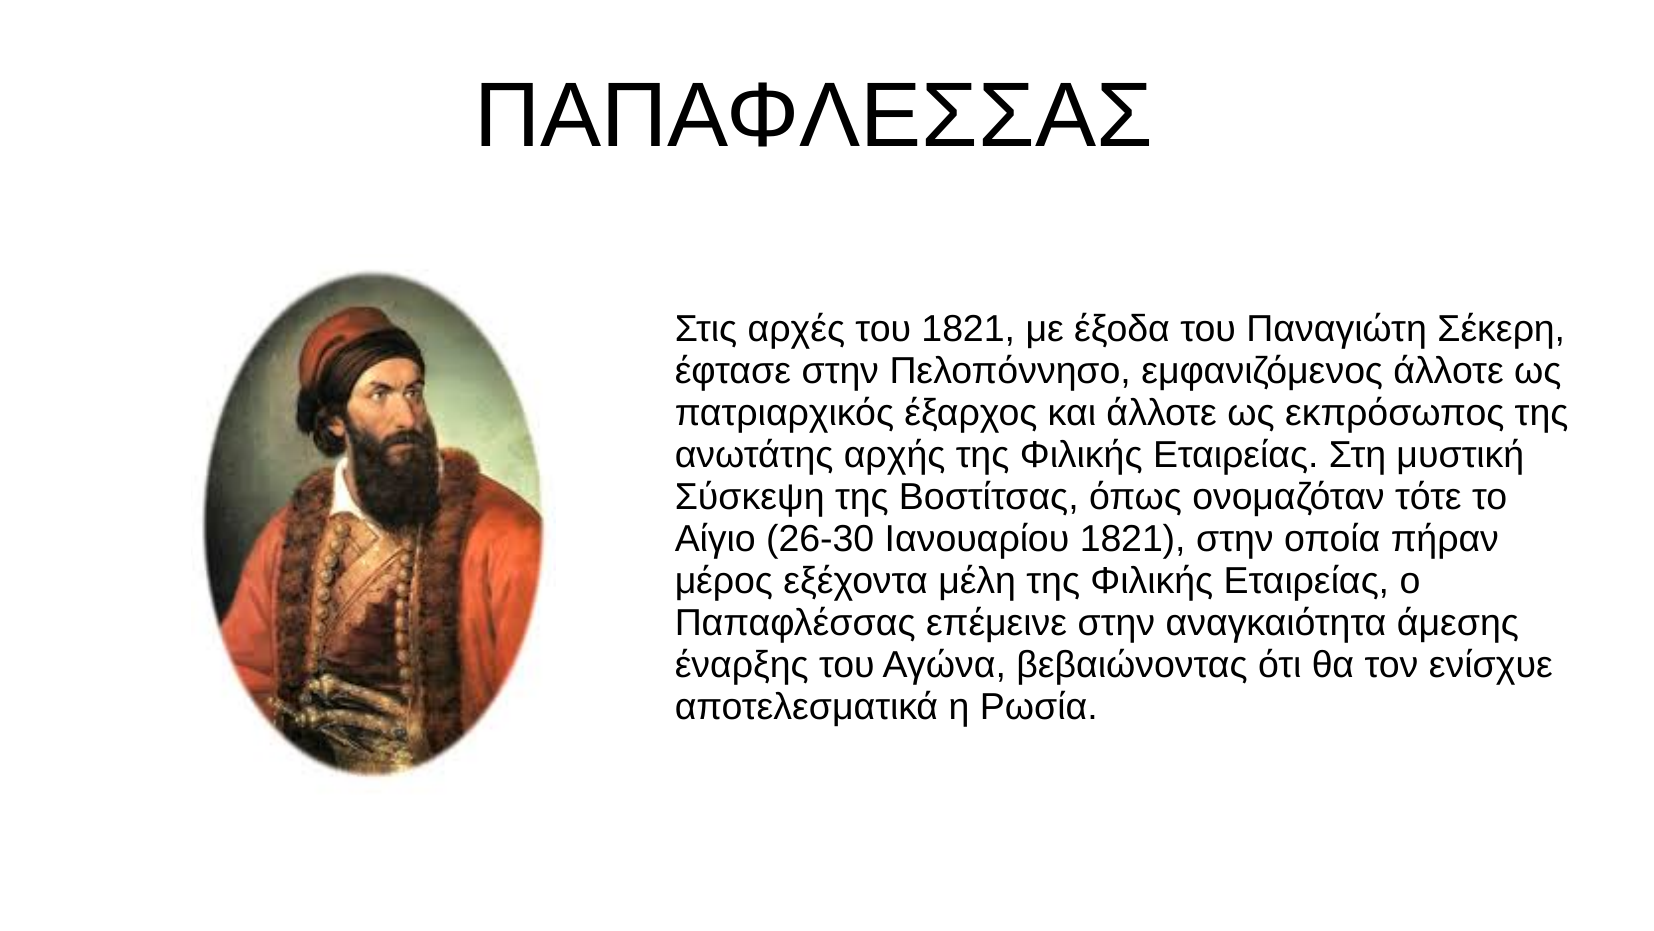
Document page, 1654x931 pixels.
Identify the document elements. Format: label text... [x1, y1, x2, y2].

title ΠΑΠΑΦΛΕΣΣΑΣ [82, 37, 1571, 193]
picture [191, 254, 556, 795]
text_box Στις αρχές του 1821, με έξοδα του Παναγιώτη Σέκερη, έφτασε στην Πελοπόννησο, εμφανιζόμενος άλλοτε ως πατριαρχικός έξαρχος και άλλοτε ως εκπρόσωπος της ανωτάτης αρχής της Φιλικής Εταιρείας. Στη μυστική Σύσκεψη της Βοστίτσας, όπως ονομαζόταν τότε το Αίγιο (26-30 Ιανουαρίου 1821), στην οποία πήραν μέρος εξέχοντα μέλη της Φιλικής Εταιρείας, ο Παπαφλέσσας επέμεινε στην αναγκαιότητα άμεσης έναρξης του Αγώνα, βεβαιώνοντας ότι θα τον ενίσχυε αποτελεσματικά η Ρωσία. [660, 300, 1585, 736]
